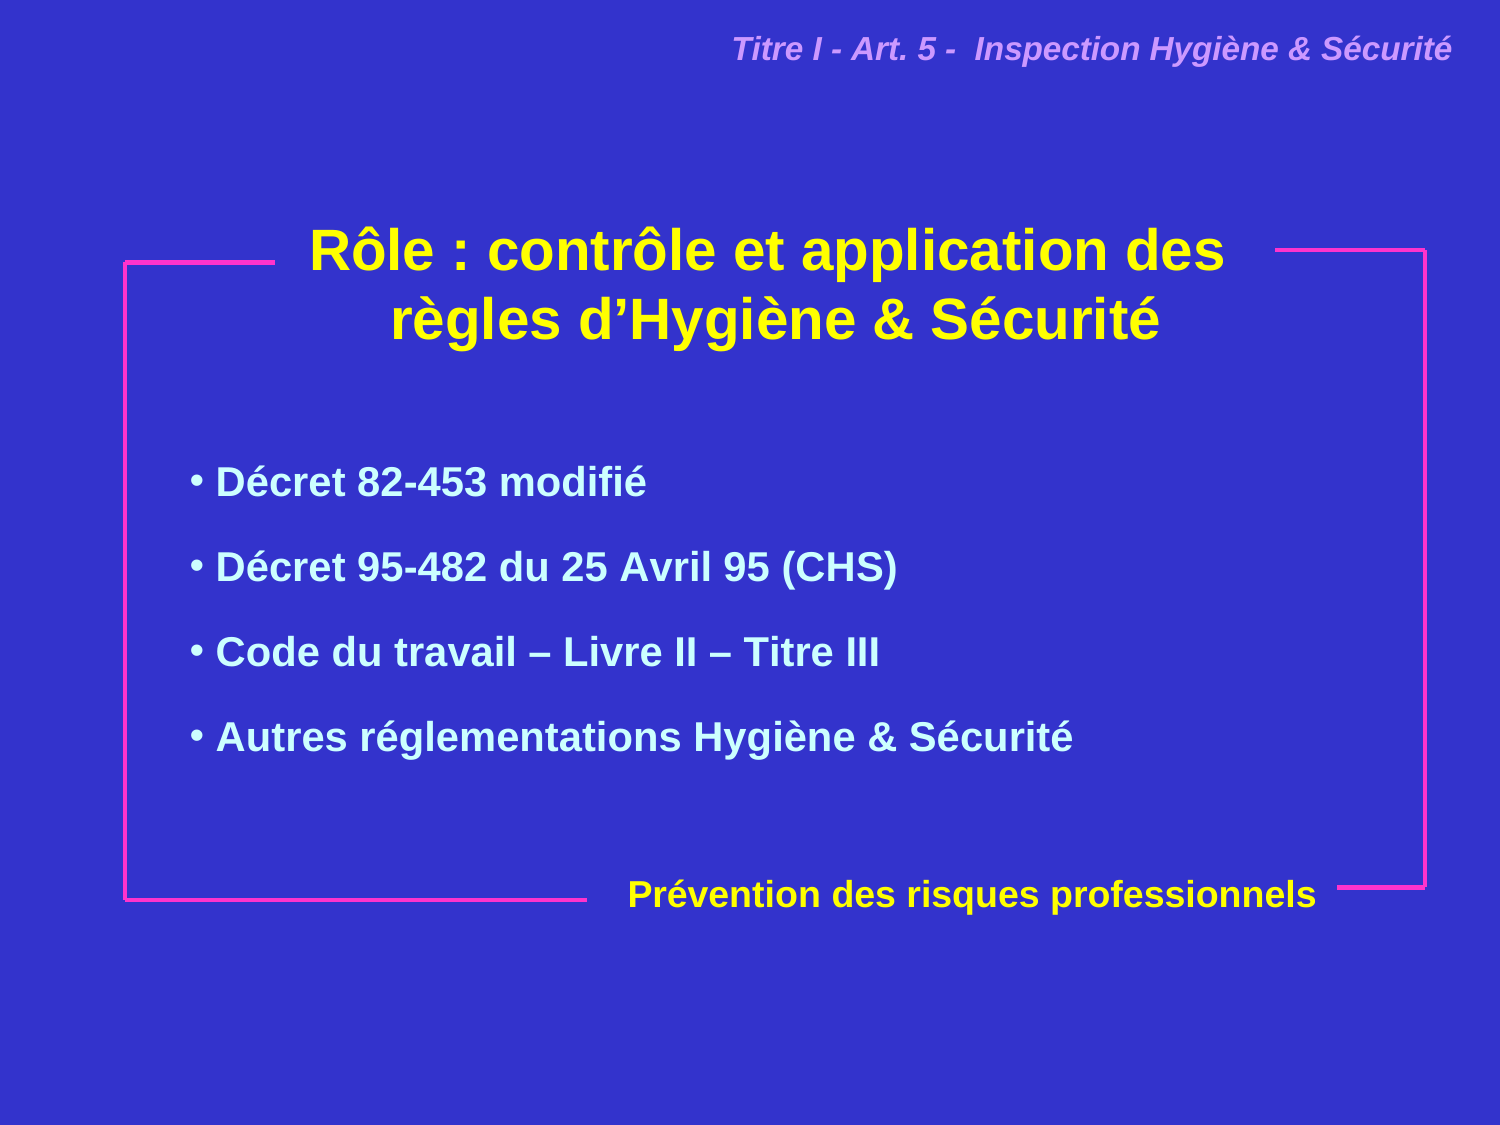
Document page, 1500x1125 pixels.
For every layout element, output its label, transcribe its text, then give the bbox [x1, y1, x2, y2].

text_box Décret 82-453 modifié Décret 95-482 du 25 Avril 95 (CHS) Code du travail – Livre II – Titre III Autres réglementations Hygiène & Sécurité [174, 412, 1363, 768]
text_box Titre I - Art. 5 - Inspection Hygiène & Sécurité [716, 18, 1469, 75]
text_box Prévention des risques professionnels [612, 862, 1333, 923]
text_box Rôle : contrôle et application des règles d’Hygiène & Sécurité [294, 204, 1258, 360]
